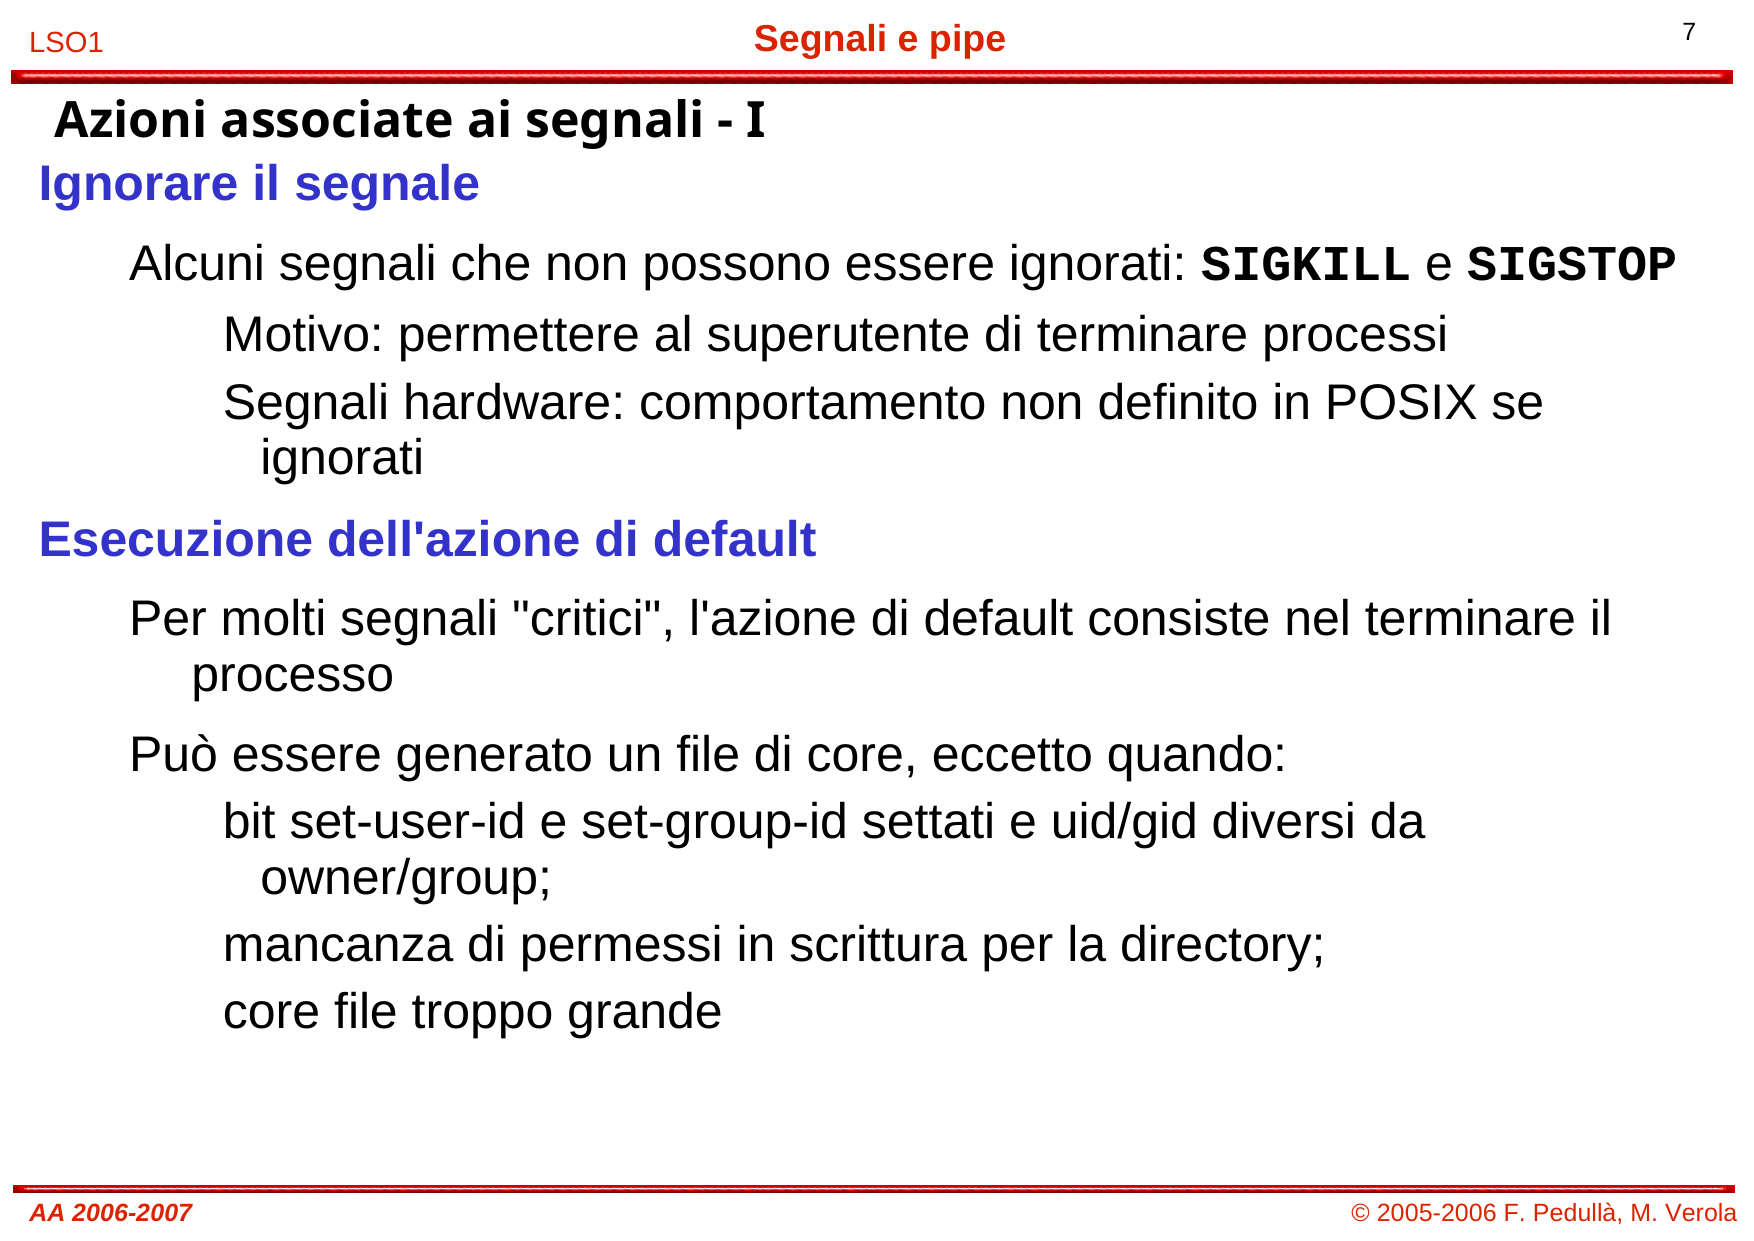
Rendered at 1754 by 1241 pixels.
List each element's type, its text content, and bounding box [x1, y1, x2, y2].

picture [13, 1185, 1735, 1193]
list Ignorare il segnale Alcuni segnali che non possono essere ignorati: SIGKILL e SIGSTOP Motivo: permettere al superutente di terminare processi Segnali hardware: comportamento non definito in POSIX se ignorati Esecuzione dell'azione di default Per molti segnali "critici", l'azione di default consiste nel terminare il processo Può essere generato un file di core, eccetto quando: bit set-user-id e set-group-id settati e uid/gid diversi da owner/group; mancanza di permessi in scrittura per la directory; core file troppo grande [20, 147, 1738, 1135]
picture [11, 70, 1733, 84]
title Azioni associate ai segnali - I [40, 72, 1714, 147]
